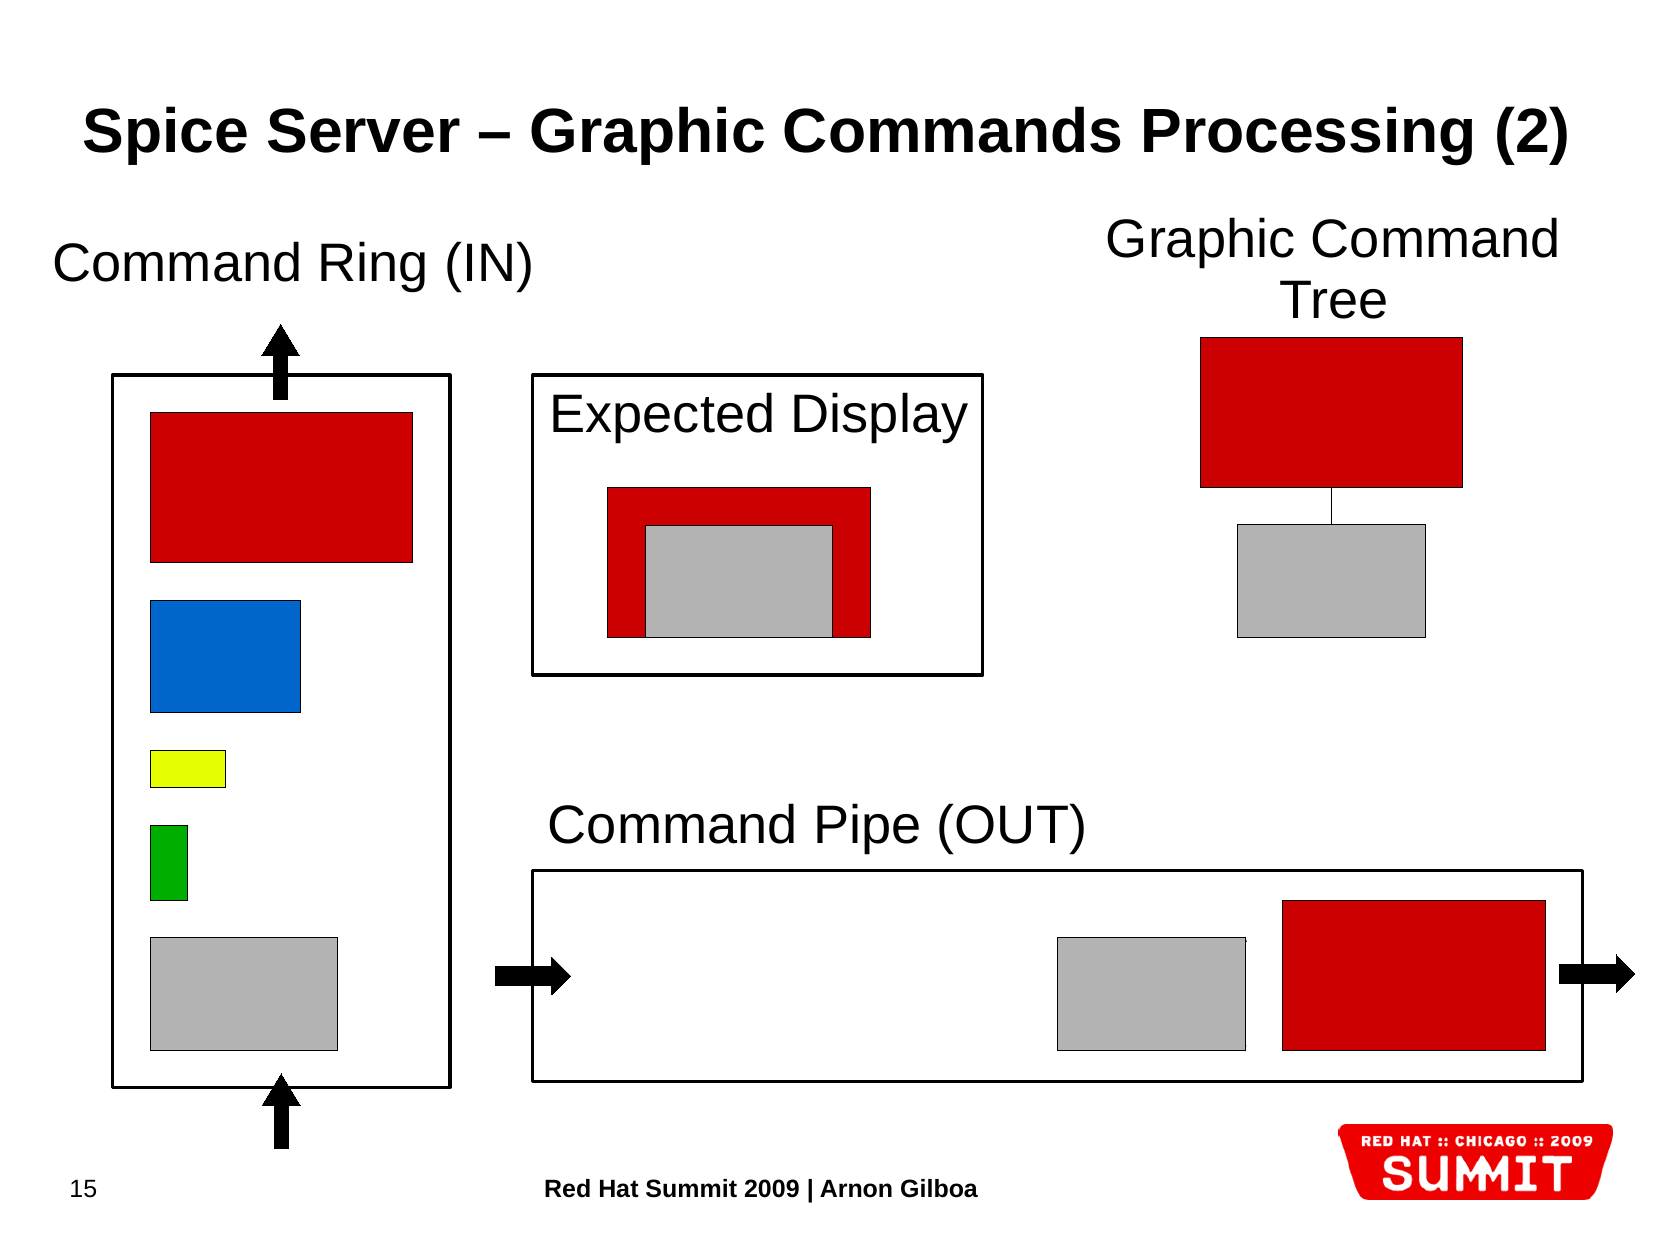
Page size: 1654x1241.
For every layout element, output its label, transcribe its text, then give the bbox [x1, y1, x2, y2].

picture [1338, 1124, 1613, 1200]
text_box [645, 525, 833, 638]
text_box [261, 324, 300, 400]
text_box Expected Display [532, 375, 983, 676]
text_box [832, 900, 1246, 1080]
text_box [150, 937, 338, 1051]
text_box [150, 750, 226, 788]
title Spice Server – Graphic Commands Processing (2) [82, 37, 1613, 226]
text_box [1087, 524, 1576, 826]
text_box Command Pipe (OUT) [532, 787, 1103, 863]
text_box [495, 957, 571, 995]
text_box [1200, 337, 1463, 488]
text_box [262, 1073, 301, 1149]
text_box [1559, 954, 1635, 993]
text_box [832, 1083, 1246, 1088]
text_box [1282, 900, 1546, 1051]
text_box [150, 600, 301, 713]
text_box [150, 825, 188, 901]
text_box Command Ring (IN) [37, 225, 550, 301]
text_box [150, 412, 413, 563]
text_box Graphic Command Tree [1091, 201, 1577, 338]
